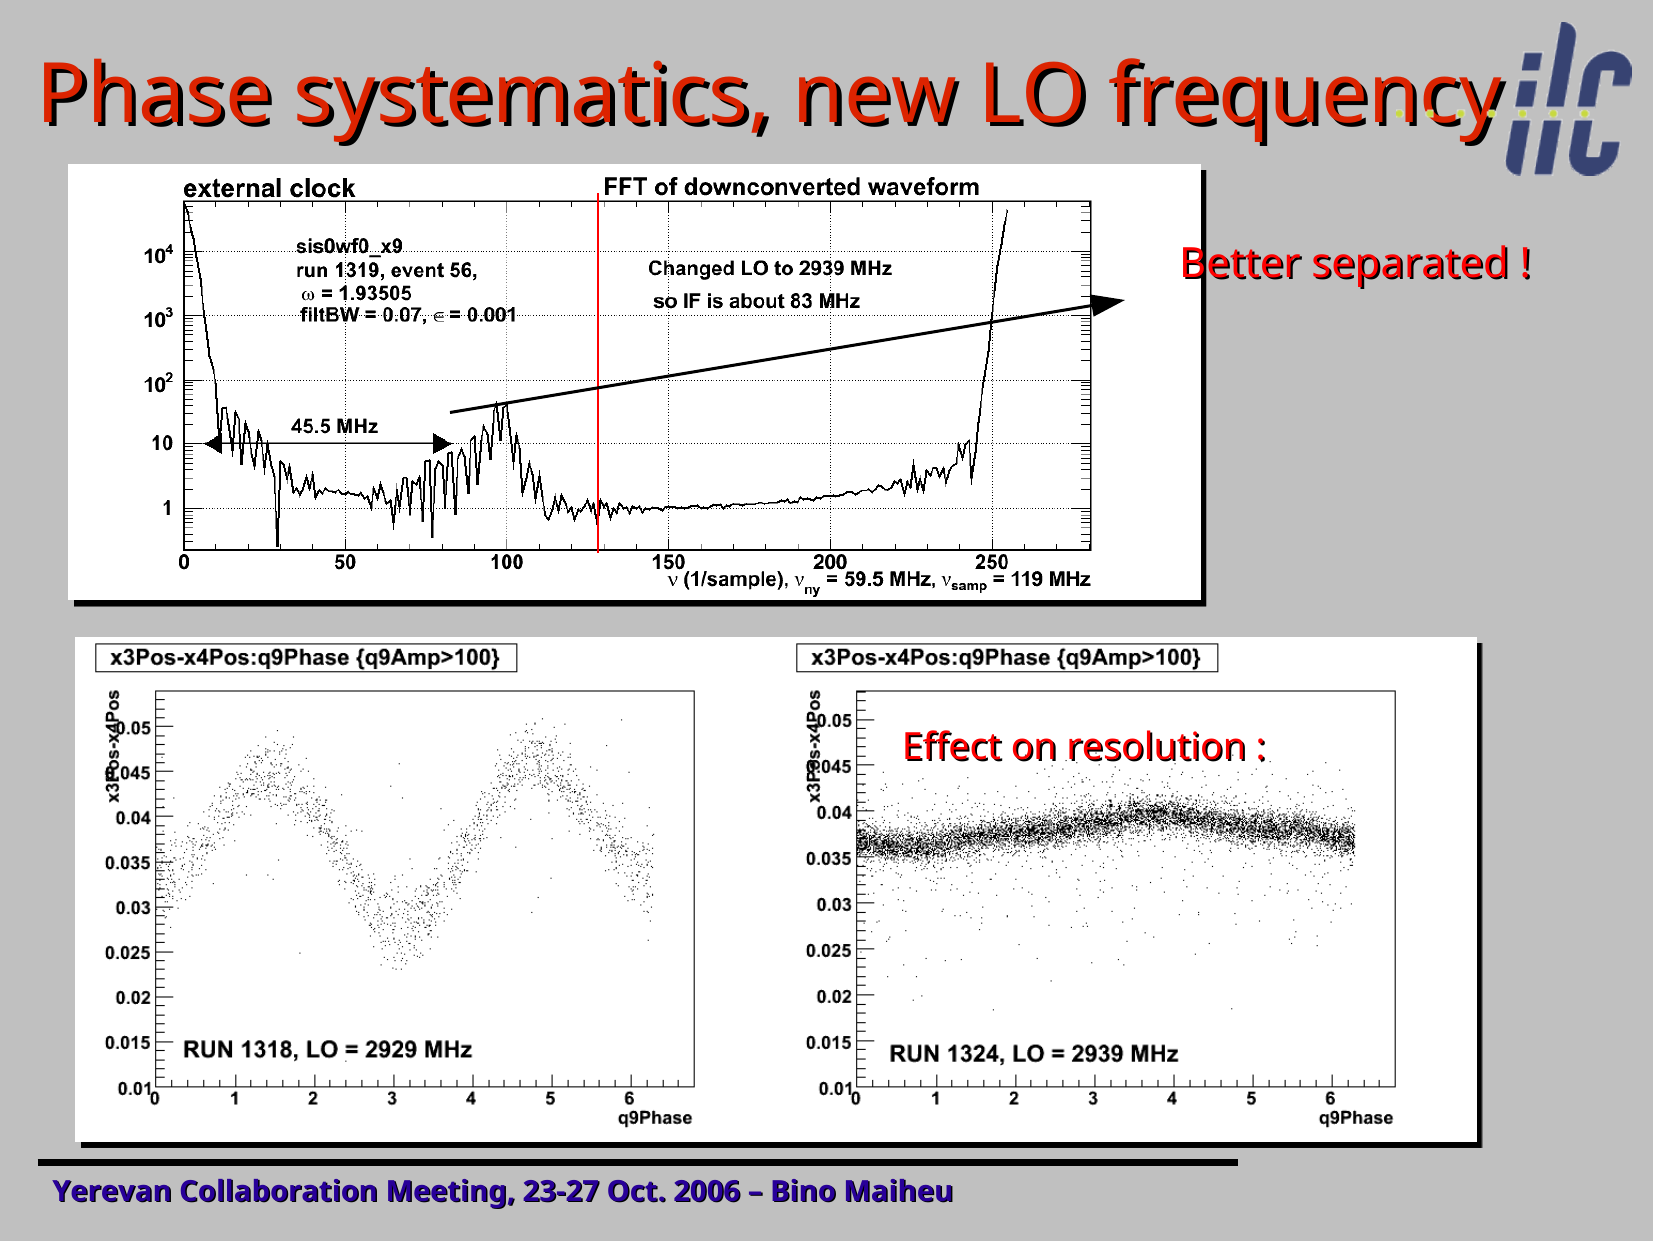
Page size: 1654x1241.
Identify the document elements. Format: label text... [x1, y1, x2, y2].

picture [68, 164, 1201, 601]
text_box Better separated ! [1164, 225, 1538, 289]
picture [1396, 22, 1632, 176]
text_box Effect on resolution : [887, 712, 1276, 771]
picture [75, 637, 1477, 1142]
text_box Phase systematics, new LO frequency [22, 25, 1396, 142]
text_box Yerevan Collaboration Meeting, 23-27 Oct. 2006 – Bino Maiheu [37, 1162, 996, 1213]
